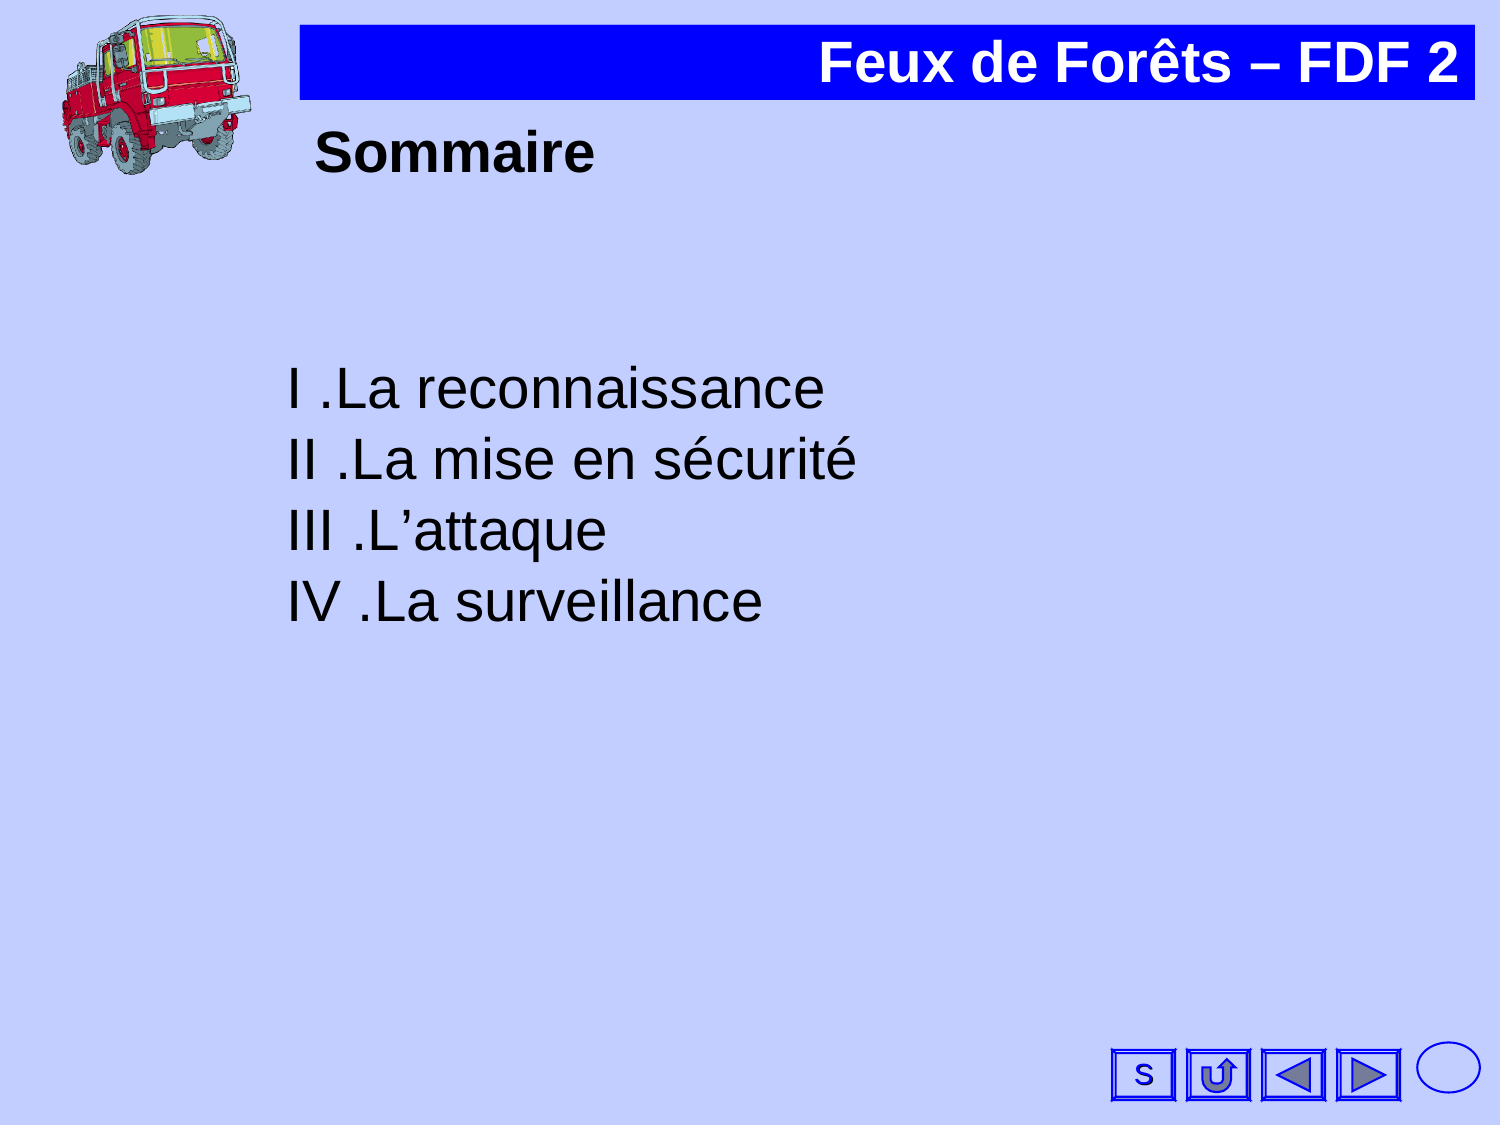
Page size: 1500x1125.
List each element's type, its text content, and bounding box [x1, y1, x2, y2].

text_box [1417, 1042, 1480, 1093]
text_box Feux de Forêts – FDF 2 [299, 24, 1475, 100]
text_box Sommaire [299, 112, 612, 193]
list La reconnaissance La mise en sécurité L’attaque La surveillance [271, 354, 1453, 680]
